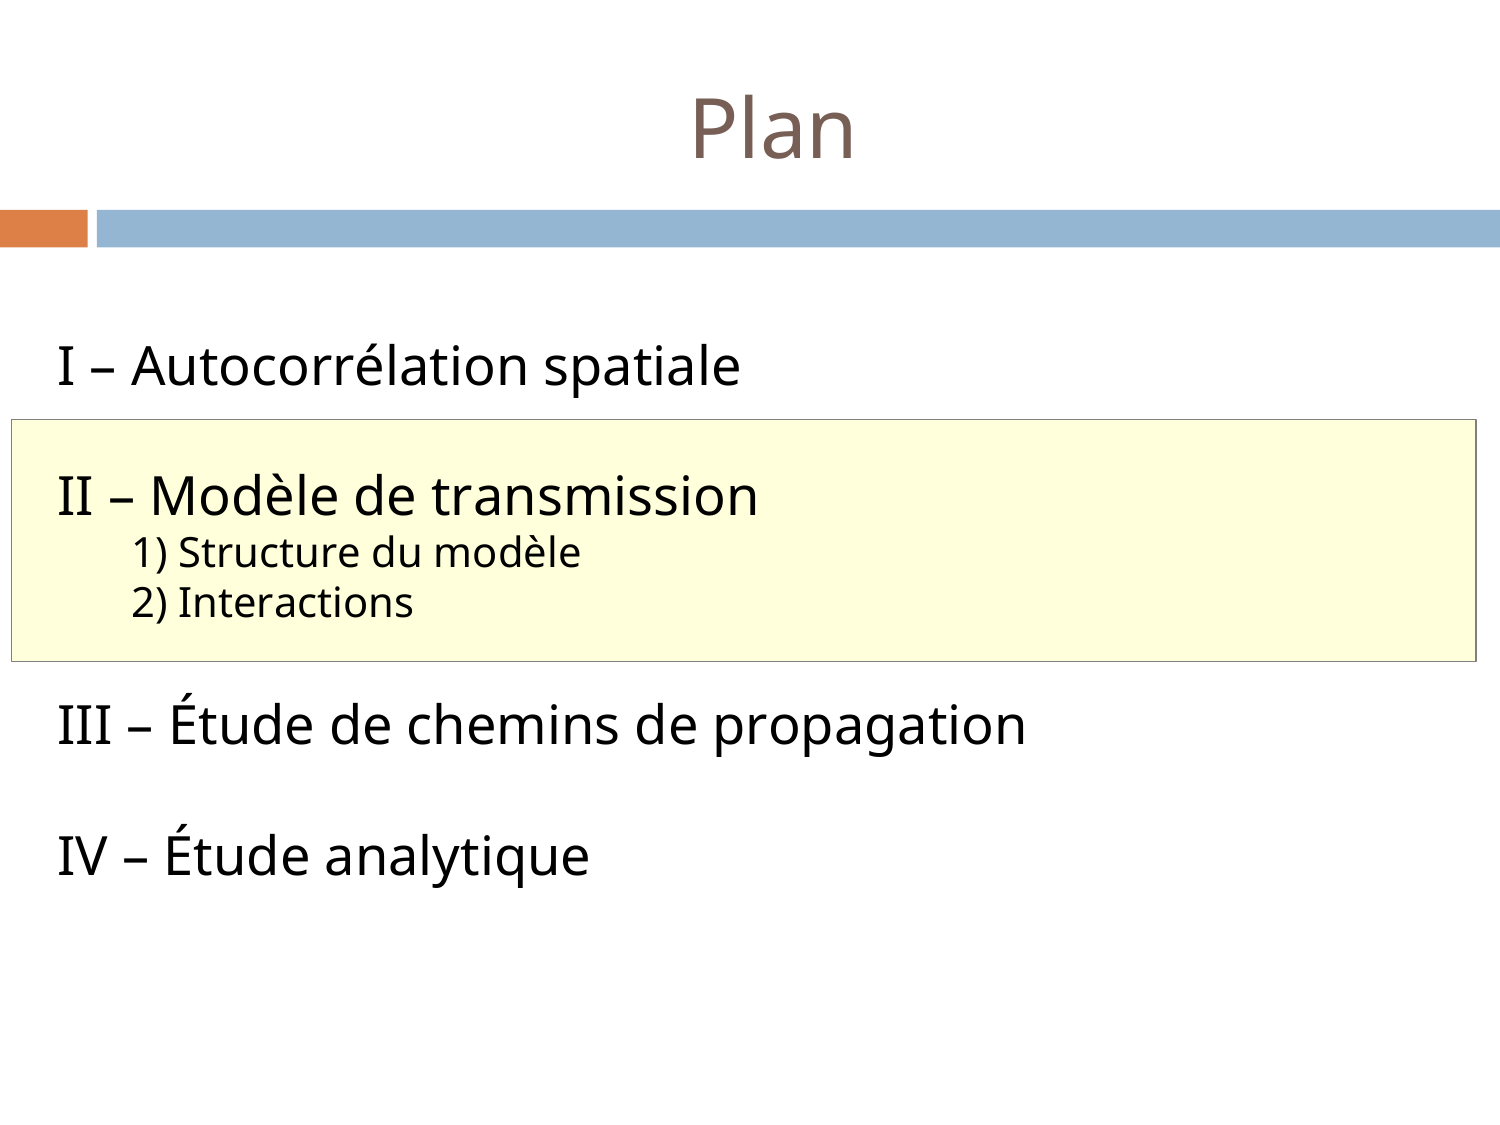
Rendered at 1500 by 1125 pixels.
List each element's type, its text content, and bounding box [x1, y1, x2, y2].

text_box Plan [0, 30, 1500, 219]
text_box [1100, 419, 1477, 662]
text_box I – Autocorrélation spatiale II – Modèle de transmission 1) Structure du modèle 2) Interactions III – Étude de chemins de propagation IV – Étude analytique [42, 323, 1100, 1009]
text_box [11, 419, 42, 662]
